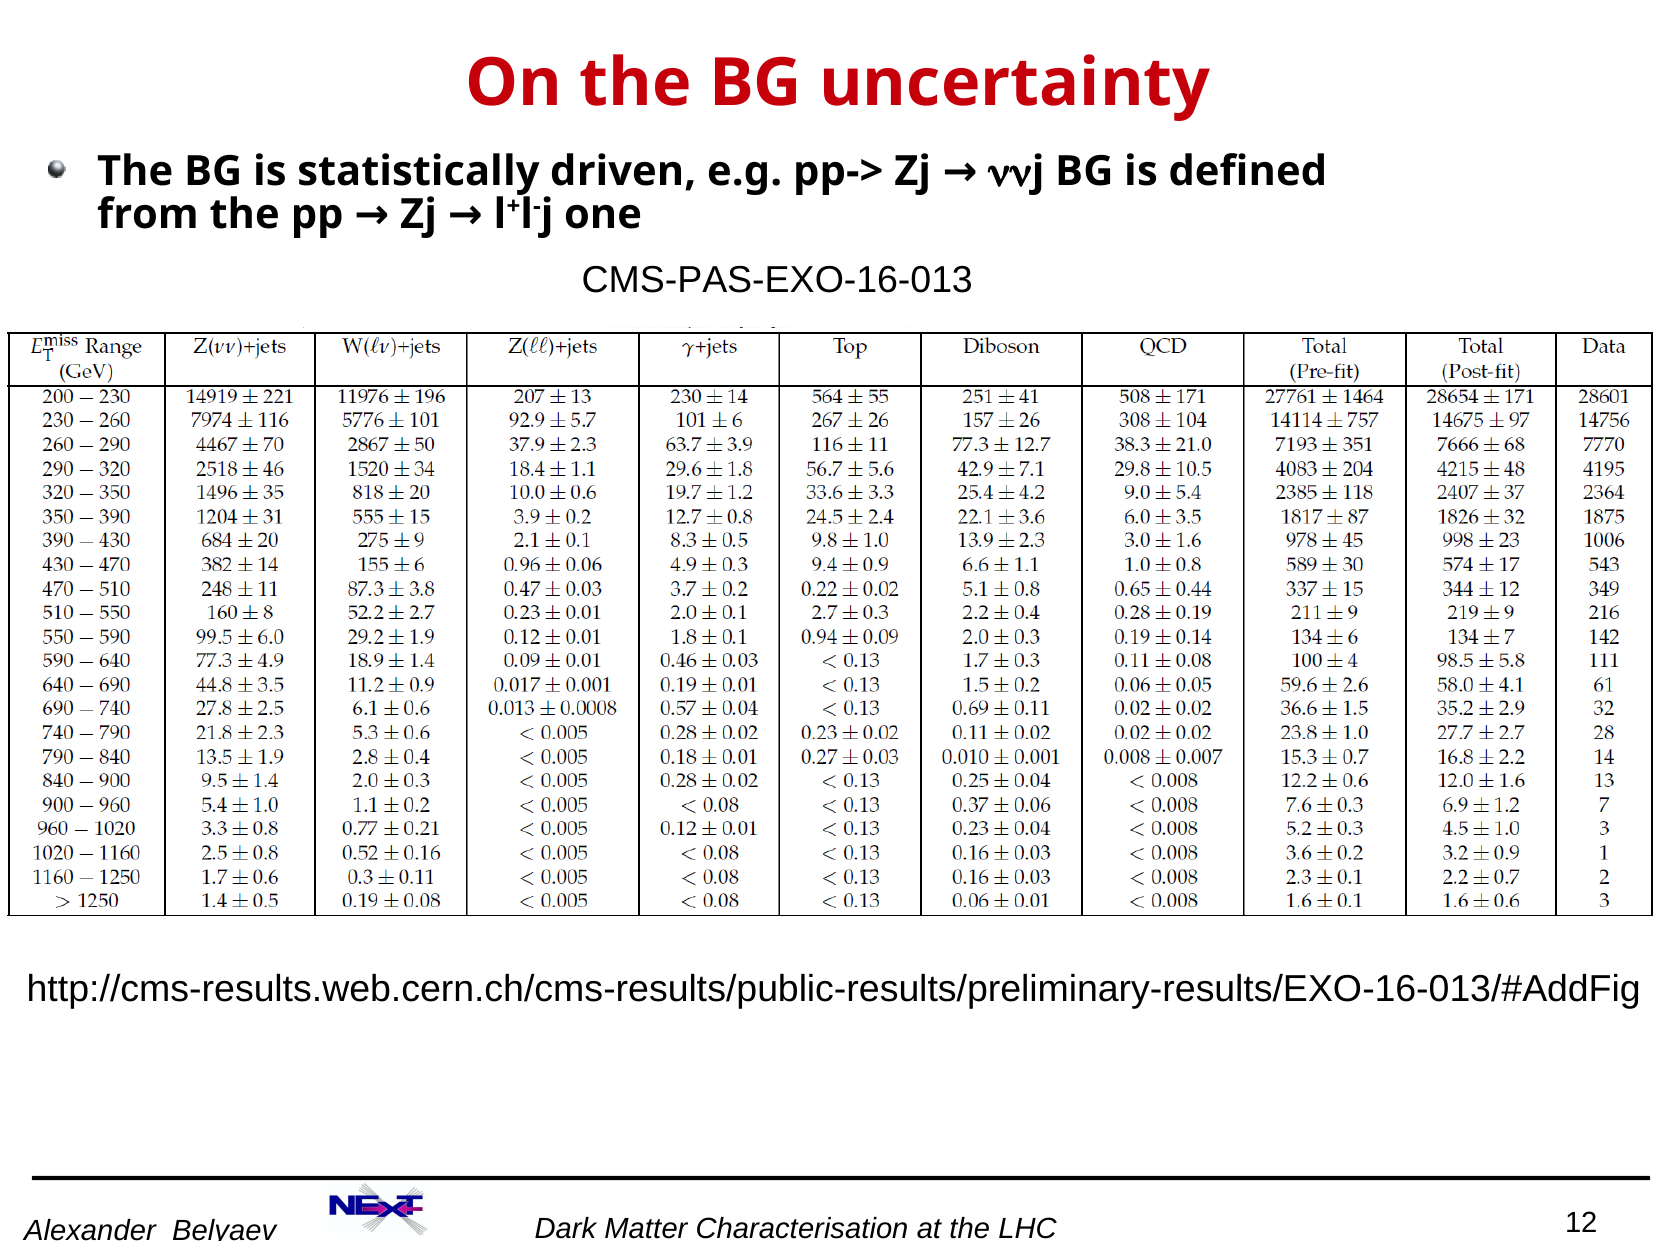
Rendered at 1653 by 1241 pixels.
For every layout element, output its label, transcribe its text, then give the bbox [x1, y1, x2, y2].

text_box The BG is statistically driven, e.g. pp-> Zj → nnj BG is defined from the pp → Zj → l+l-j one [16, 144, 1435, 276]
picture [2, 327, 1653, 916]
picture [327, 1181, 429, 1236]
text_box http://cms-results.web.cern.ch/cms-results/public-results/preliminary-results/EXO-16-013/#AddFig [11, 956, 1653, 1087]
title On the BG uncertainty [0, 23, 1653, 136]
text_box CMS-PAS-EXO-16-013 [566, 276, 989, 322]
